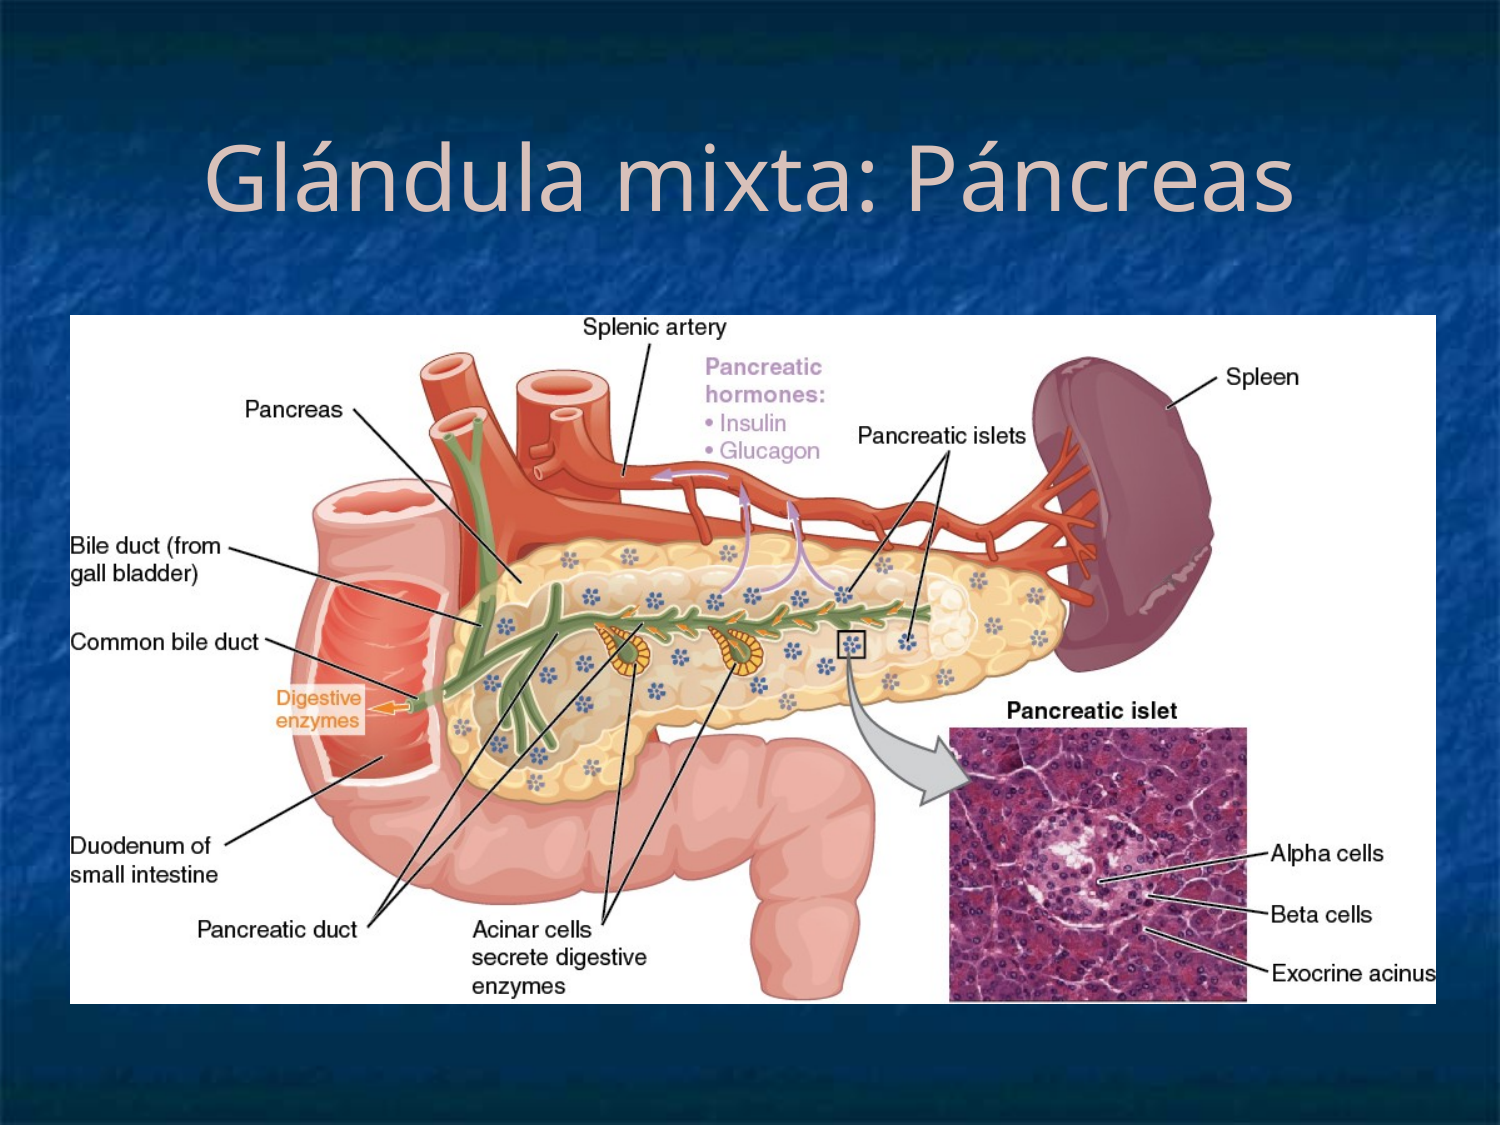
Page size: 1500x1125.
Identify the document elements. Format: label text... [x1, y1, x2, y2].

title Glándula mixta: Páncreas [75, 57, 1426, 293]
picture [0, 0, 1500, 1125]
